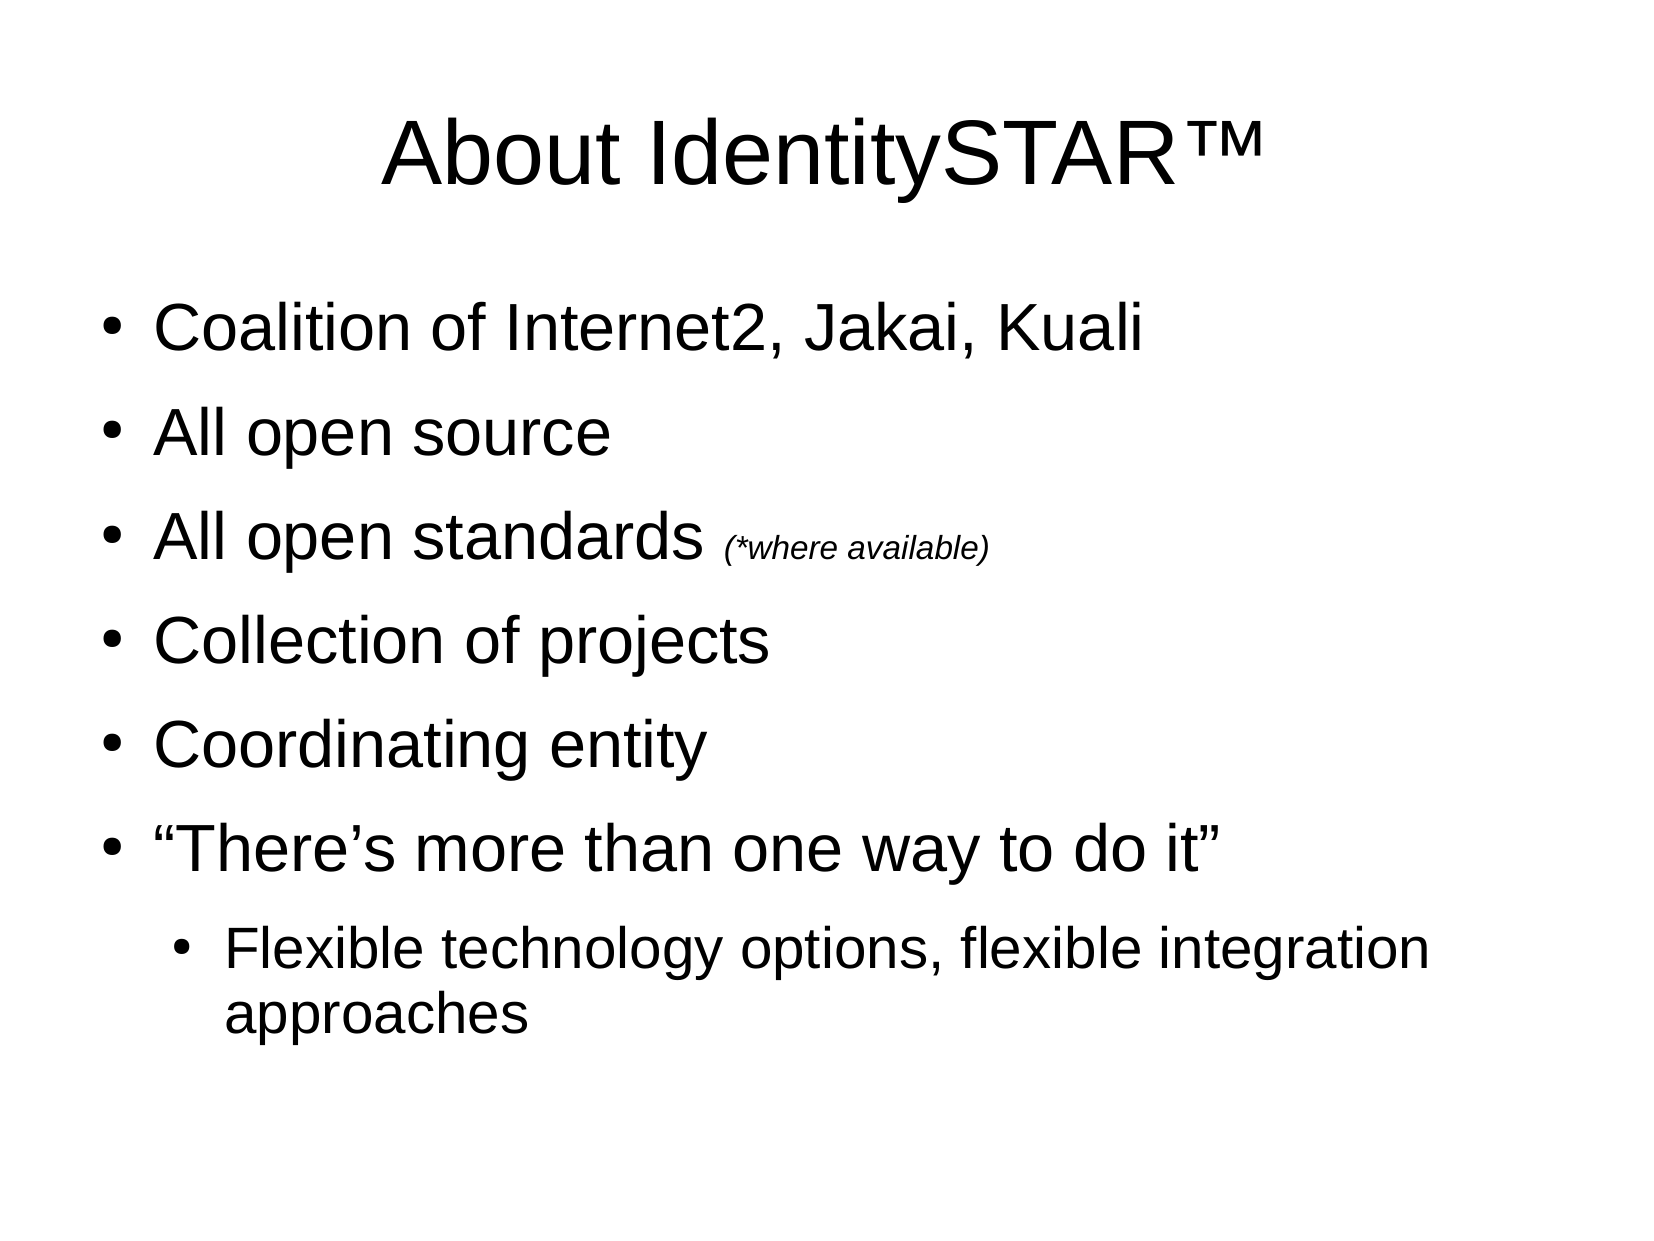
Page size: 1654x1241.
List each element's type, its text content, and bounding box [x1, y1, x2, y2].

list Coalition of Internet2, Jakai, Kuali All open source All open standards (*where available) Collection of projects Coordinating entity “There’s more than one way to do it” Flexible technology options, flexible integration approaches [82, 290, 1571, 1109]
title About IdentitySTAR™ [82, 49, 1571, 257]
